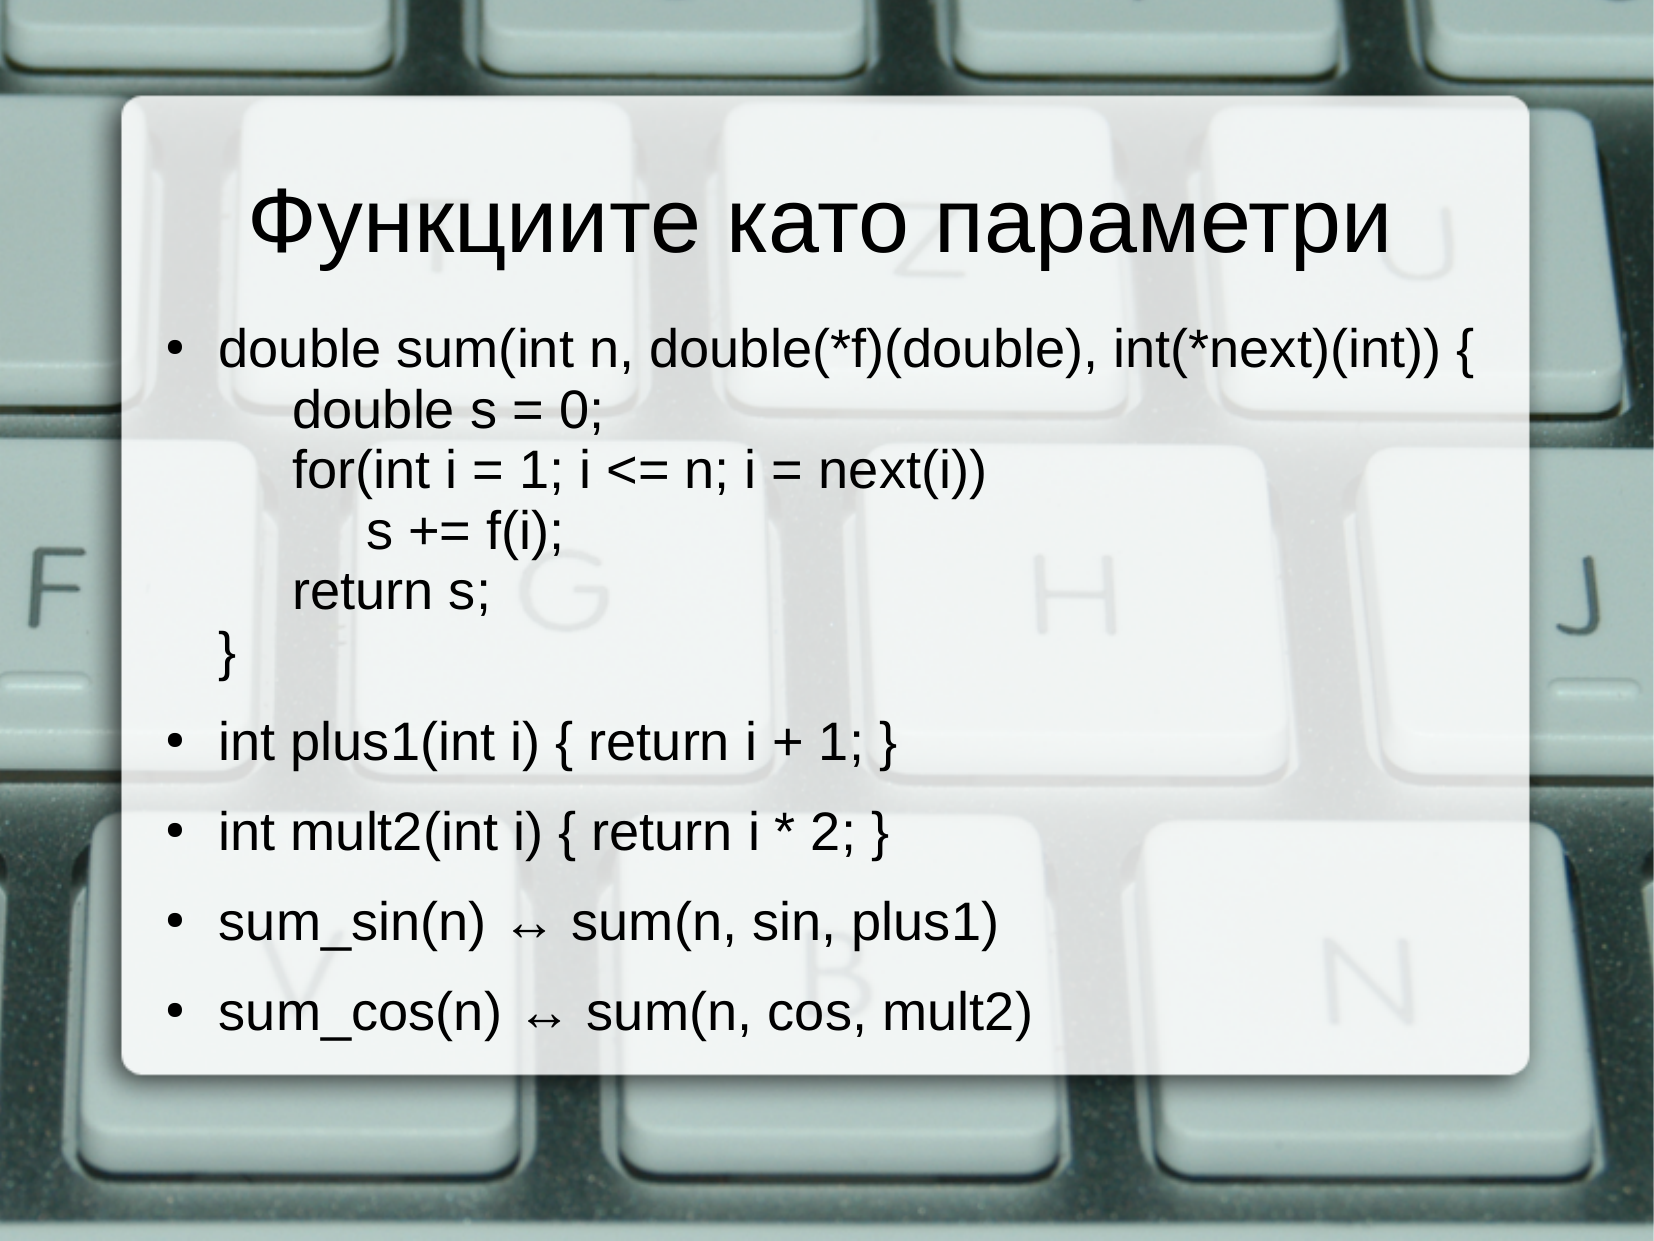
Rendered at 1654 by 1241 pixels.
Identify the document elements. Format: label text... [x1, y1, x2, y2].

picture [0, 0, 1654, 1241]
title Функциите като параметри [135, 117, 1506, 325]
list double sum(int n, double(*f)(double), int(*next)(int)) { double s = 0; for(int i = 1; i <= n; i = next(i)) s += f(i); return s; } int plus1(int i) { return i + 1; } int mult2(int i) { return i * 2; } sum_sin(n) ↔ sum(n, sin, plus1) sum_cos(n) ↔ sum(n, cos, mult2) [147, 318, 1506, 1045]
